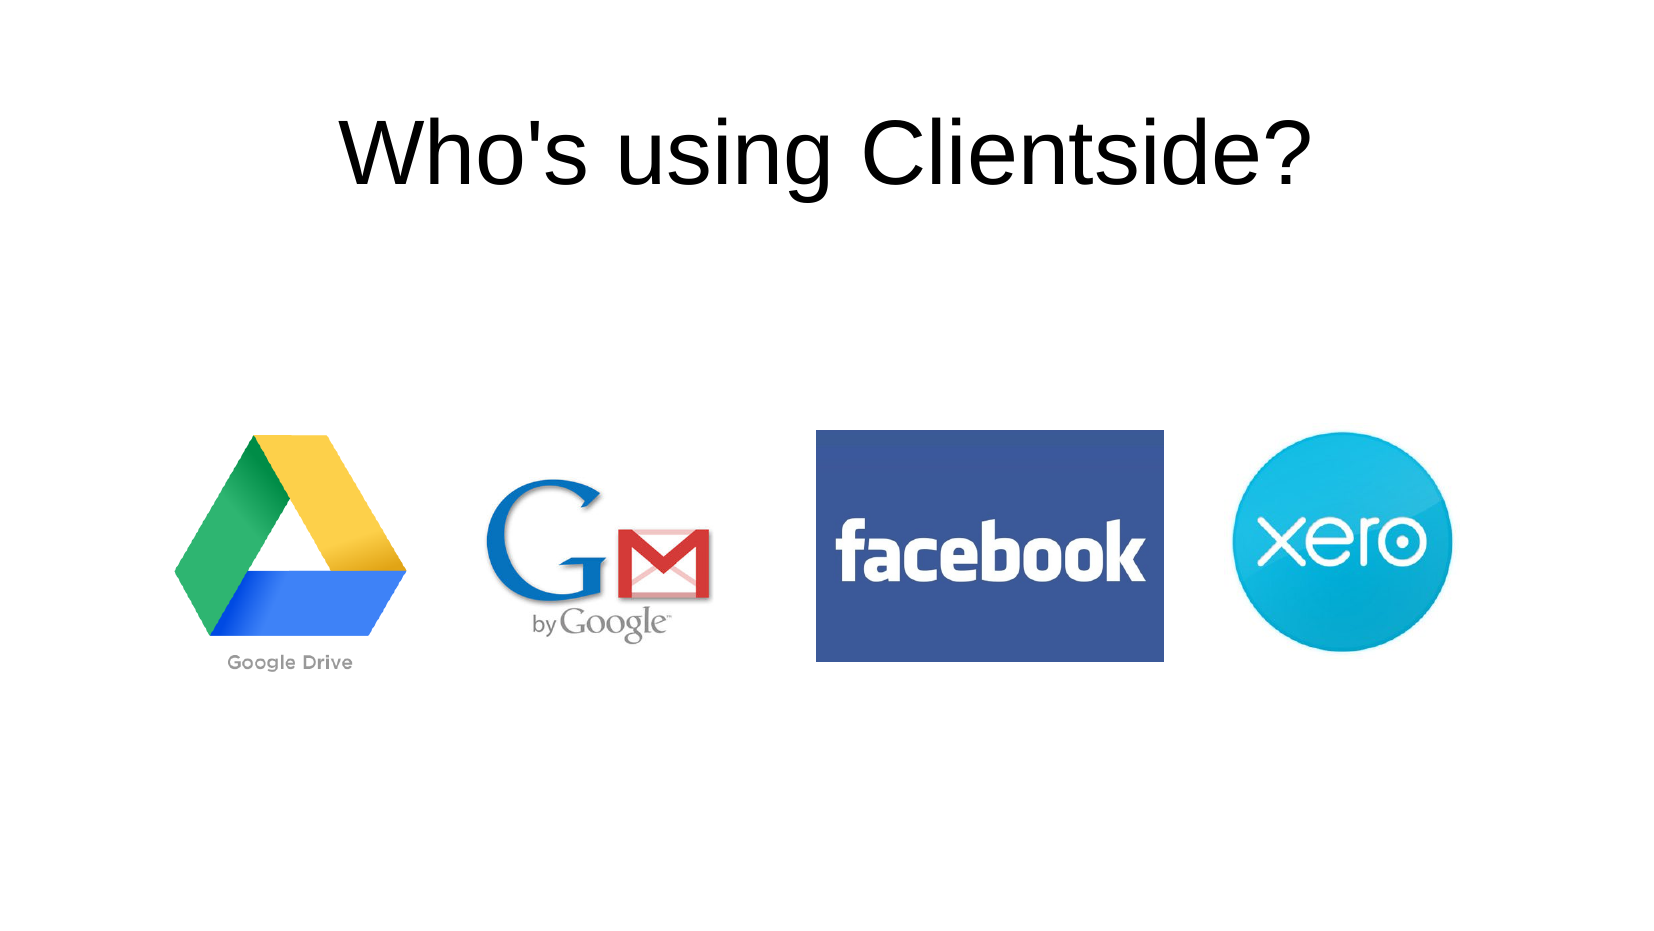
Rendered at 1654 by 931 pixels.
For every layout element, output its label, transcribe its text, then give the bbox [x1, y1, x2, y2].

picture [816, 430, 1164, 662]
title Who's using Clientside? [82, 49, 1571, 257]
picture [1224, 423, 1460, 659]
picture [53, 387, 714, 704]
